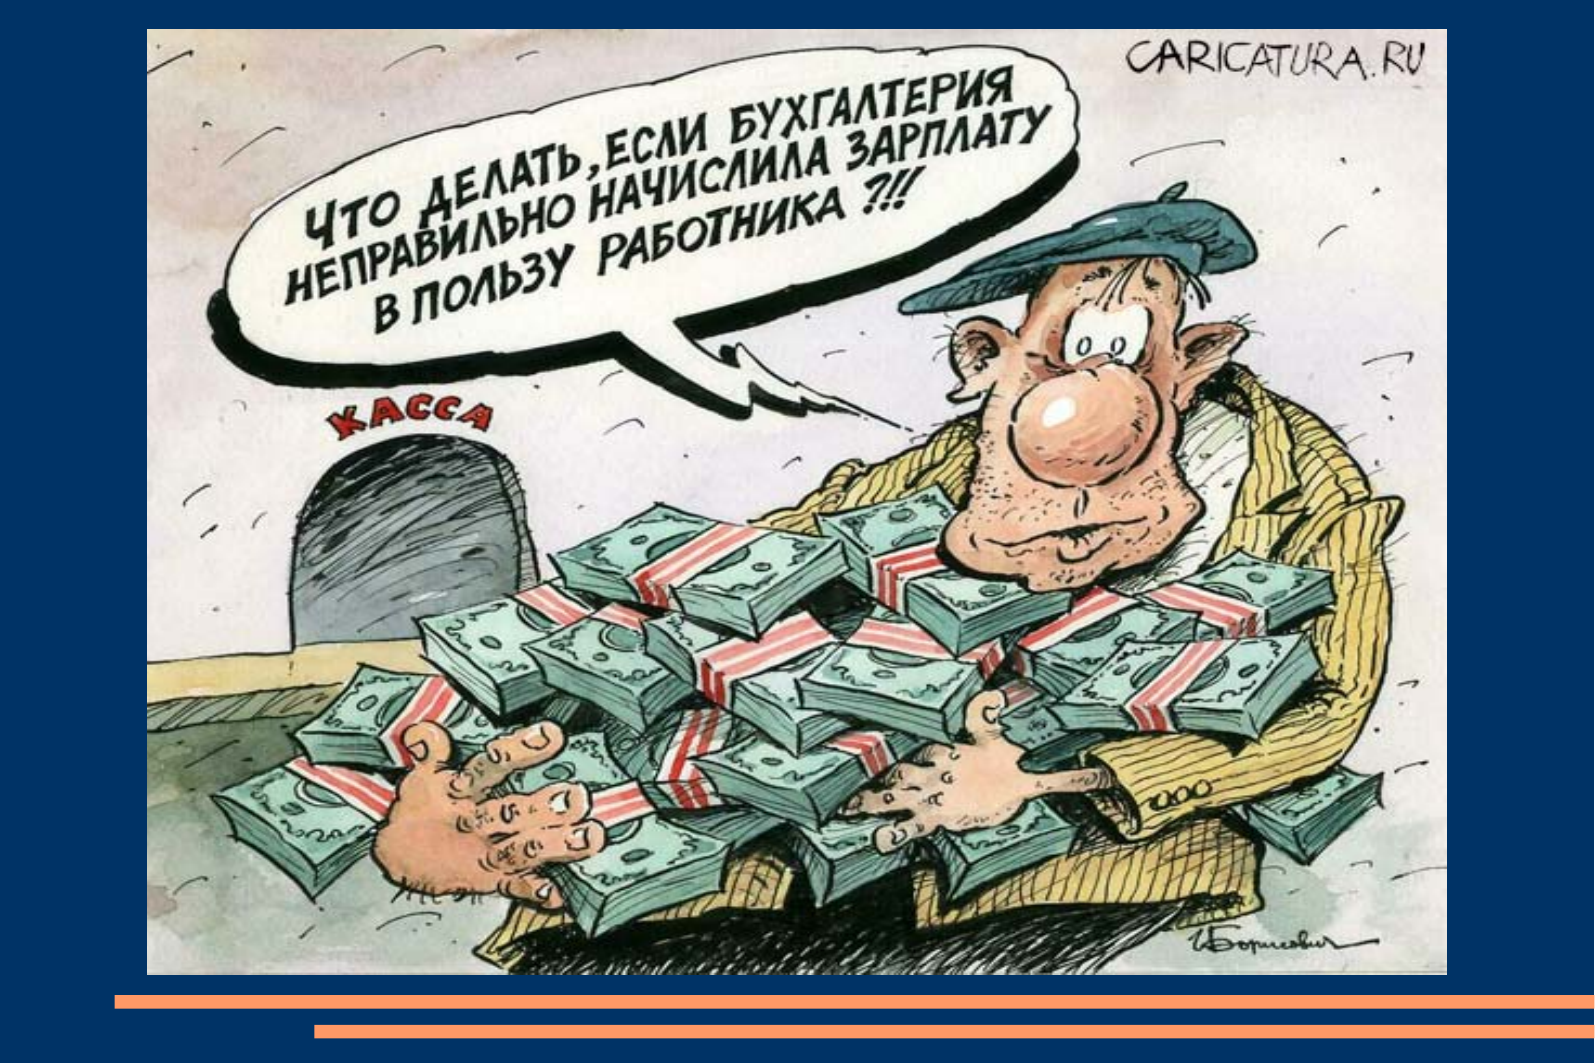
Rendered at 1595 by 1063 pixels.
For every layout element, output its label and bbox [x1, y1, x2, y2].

picture [147, 29, 1447, 975]
